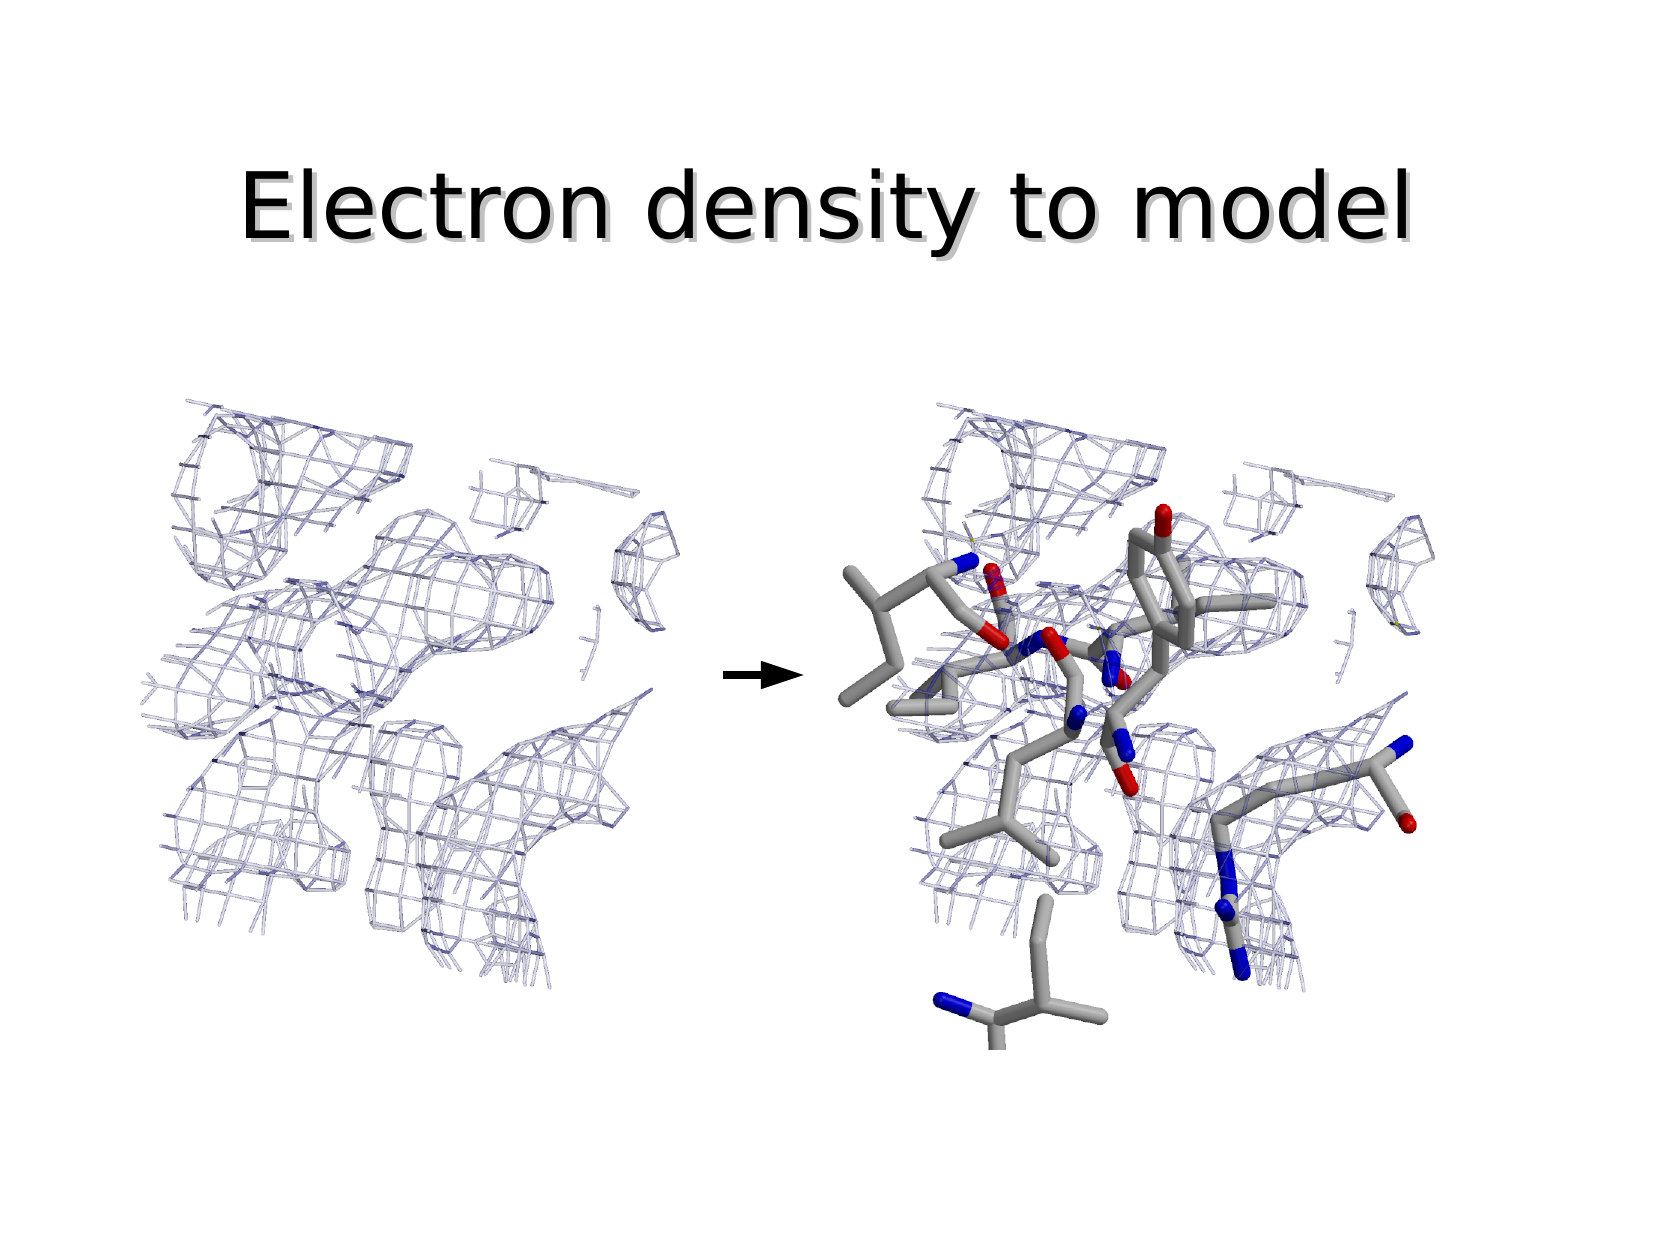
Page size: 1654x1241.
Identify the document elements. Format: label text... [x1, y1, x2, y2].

picture [75, 371, 745, 1047]
picture [825, 375, 1501, 1051]
title Electron density to model [121, 99, 1534, 314]
